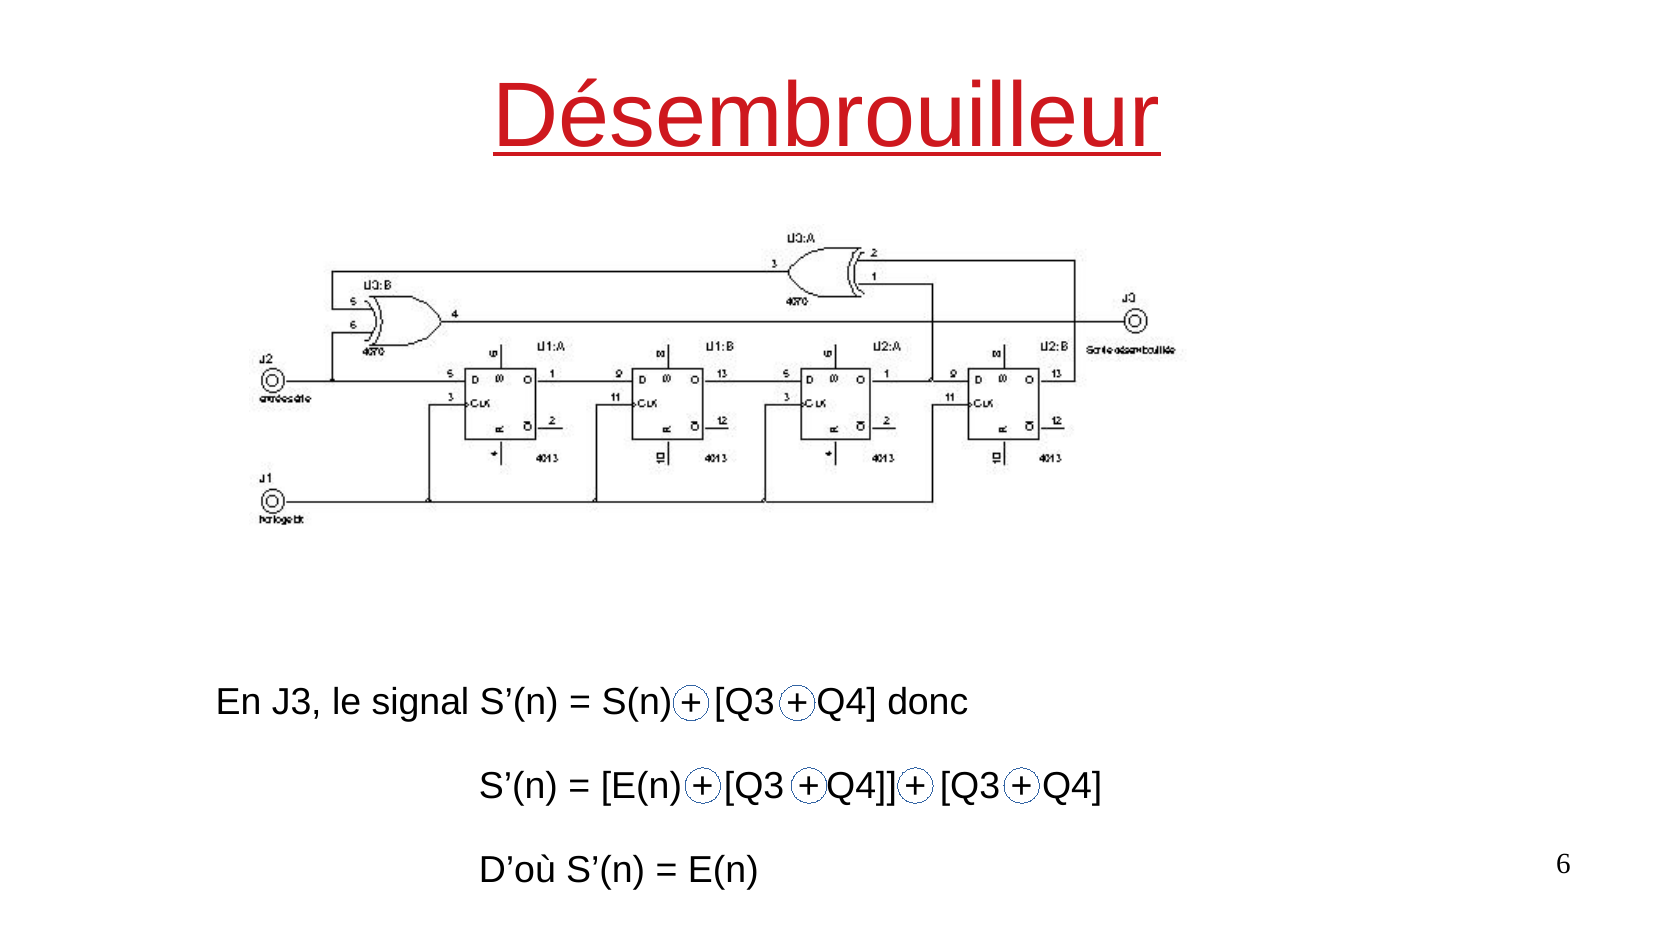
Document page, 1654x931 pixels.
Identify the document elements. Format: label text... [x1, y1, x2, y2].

text_box + [673, 685, 709, 721]
title Désembrouilleur [82, 37, 1571, 193]
picture [249, 224, 1193, 536]
text_box + [779, 685, 816, 721]
text_box + [791, 767, 827, 804]
text_box + [685, 767, 721, 804]
text_box + [1003, 767, 1040, 804]
text_box + [897, 767, 934, 804]
text_box En J3, le signal S’(n) = S(n) [Q3 Q4] donc S’(n) = [E(n) [Q3 Q4]] [Q3 Q4] D’où S’(n) = E(n) [200, 673, 1536, 898]
